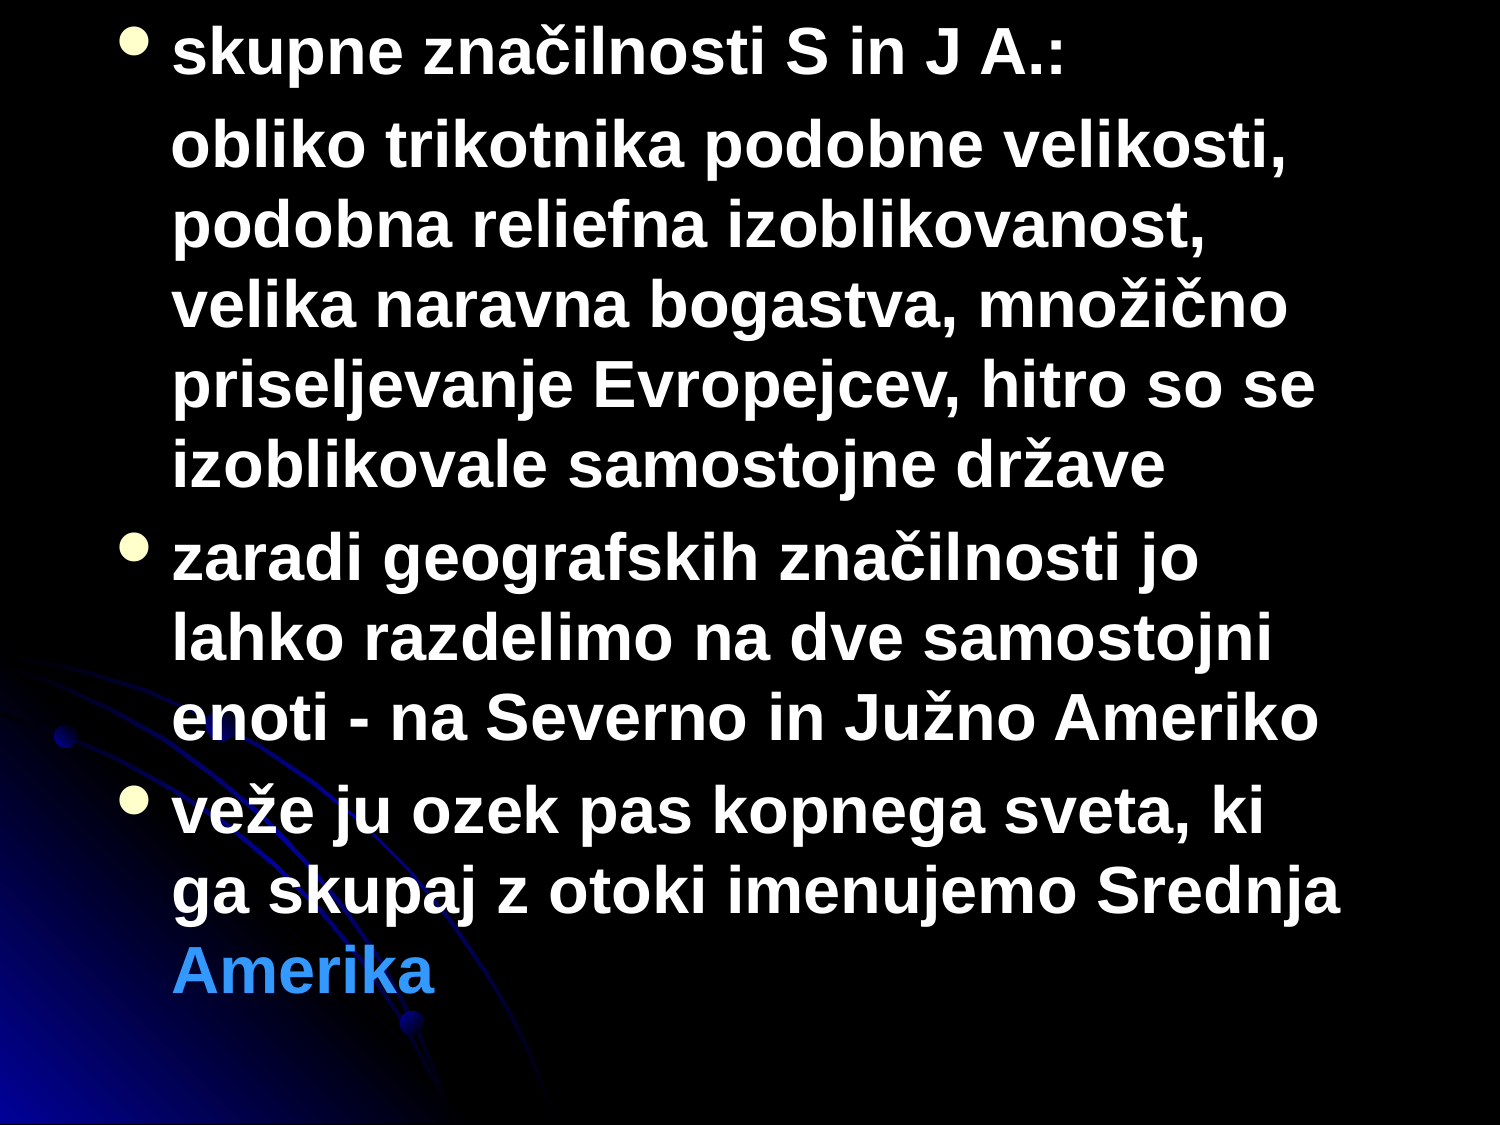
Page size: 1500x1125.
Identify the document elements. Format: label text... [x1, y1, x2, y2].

list skupne značilnosti S in J A.: obliko trikotnika podobne velikosti, podobna reliefna izoblikovanost, velika naravna bogastva, množično priseljevanje Evropejcev, hitro so se izoblikovale samostojne države zaradi geografskih značilnosti jo lahko razdelimo na dve samostojni enoti - na Severno in Južno Ameriko veže ju ozek pas kopnega sveta, ki ga skupaj z otoki imenujemo Srednja Amerika [100, 0, 1376, 675]
